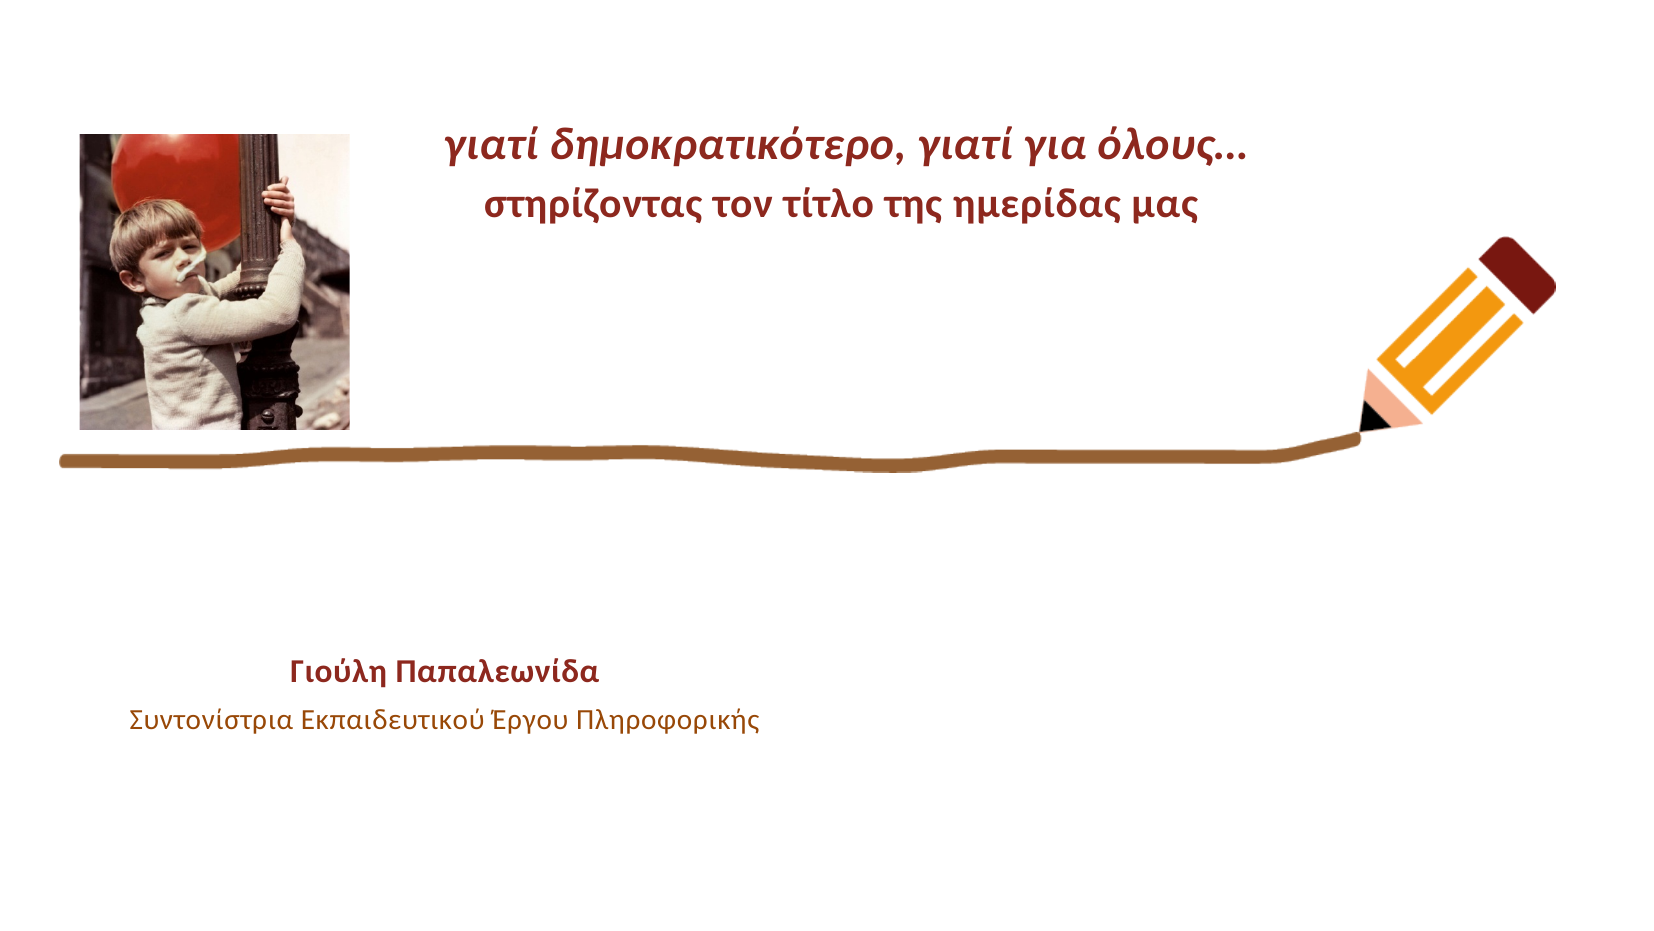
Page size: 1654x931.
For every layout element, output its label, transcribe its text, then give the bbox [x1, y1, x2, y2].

list Γιούλη Παπαλεωνίδα Συντονίστρια Εκπαιδευτικού Έργου Πληροφορικής [20, 625, 814, 756]
title γιατί δημοκρατικότερο, γιατί για όλους… στηρίζοντας τον τίτλο της ημερίδας μας [240, 102, 1453, 230]
picture [59, 134, 1556, 473]
